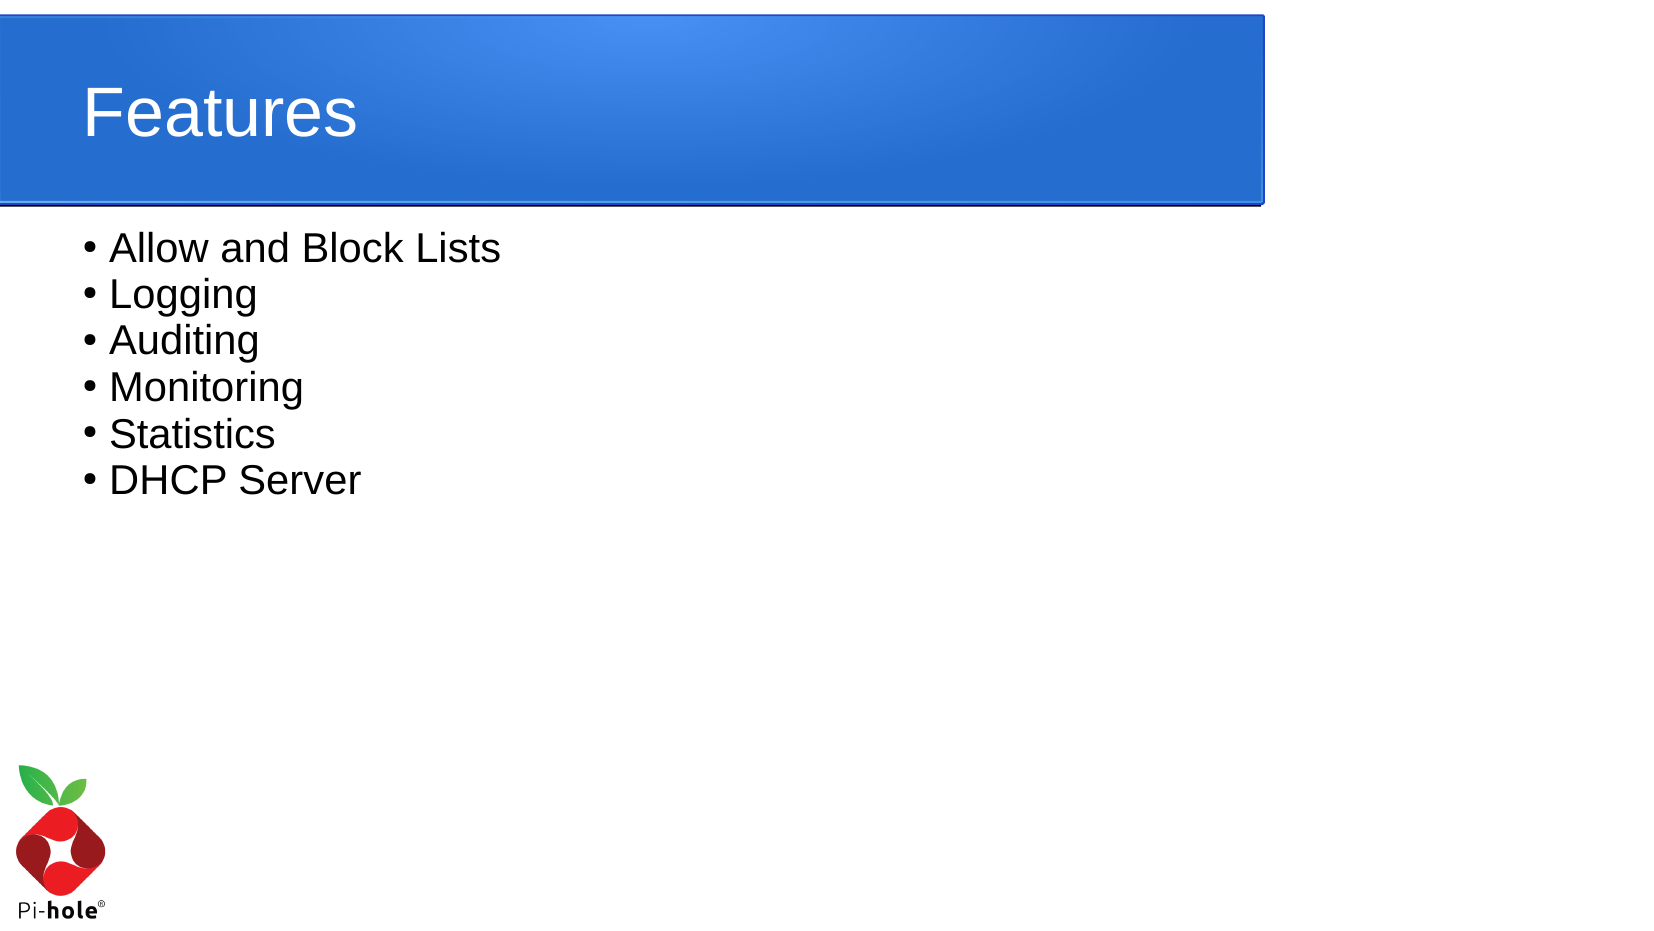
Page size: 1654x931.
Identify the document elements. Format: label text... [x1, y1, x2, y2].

title Features [82, 35, 1235, 189]
subtitle Allow and Block Lists Logging Auditing Monitoring Statistics DHCP Server [82, 224, 1571, 764]
picture [15, 765, 106, 919]
